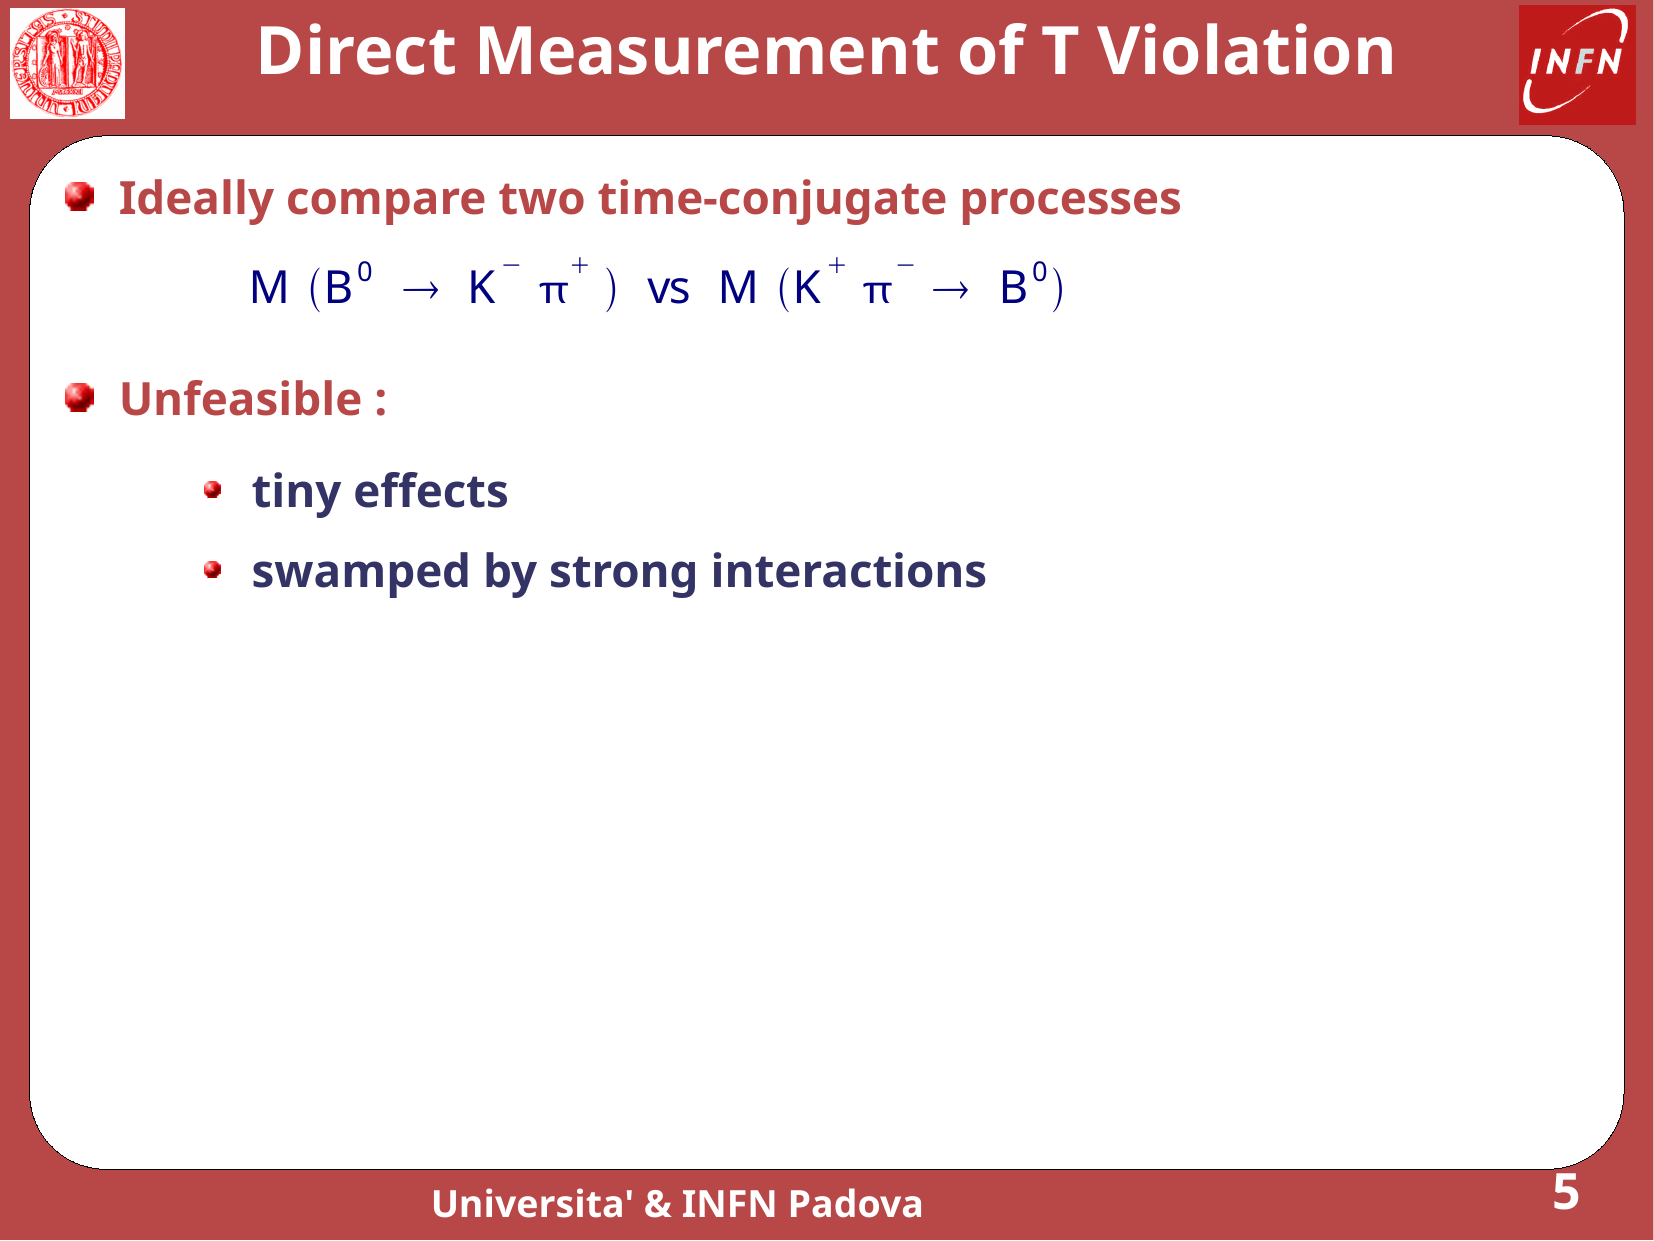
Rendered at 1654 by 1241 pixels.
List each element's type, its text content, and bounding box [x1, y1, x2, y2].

title Direct Measurement of T Violation [82, 0, 1571, 99]
list Ideally compare two time-conjugate processes [38, 165, 1625, 237]
list Unfeasible : tiny effects swamped by strong interactions [38, 366, 1625, 626]
chart [242, 248, 1071, 332]
